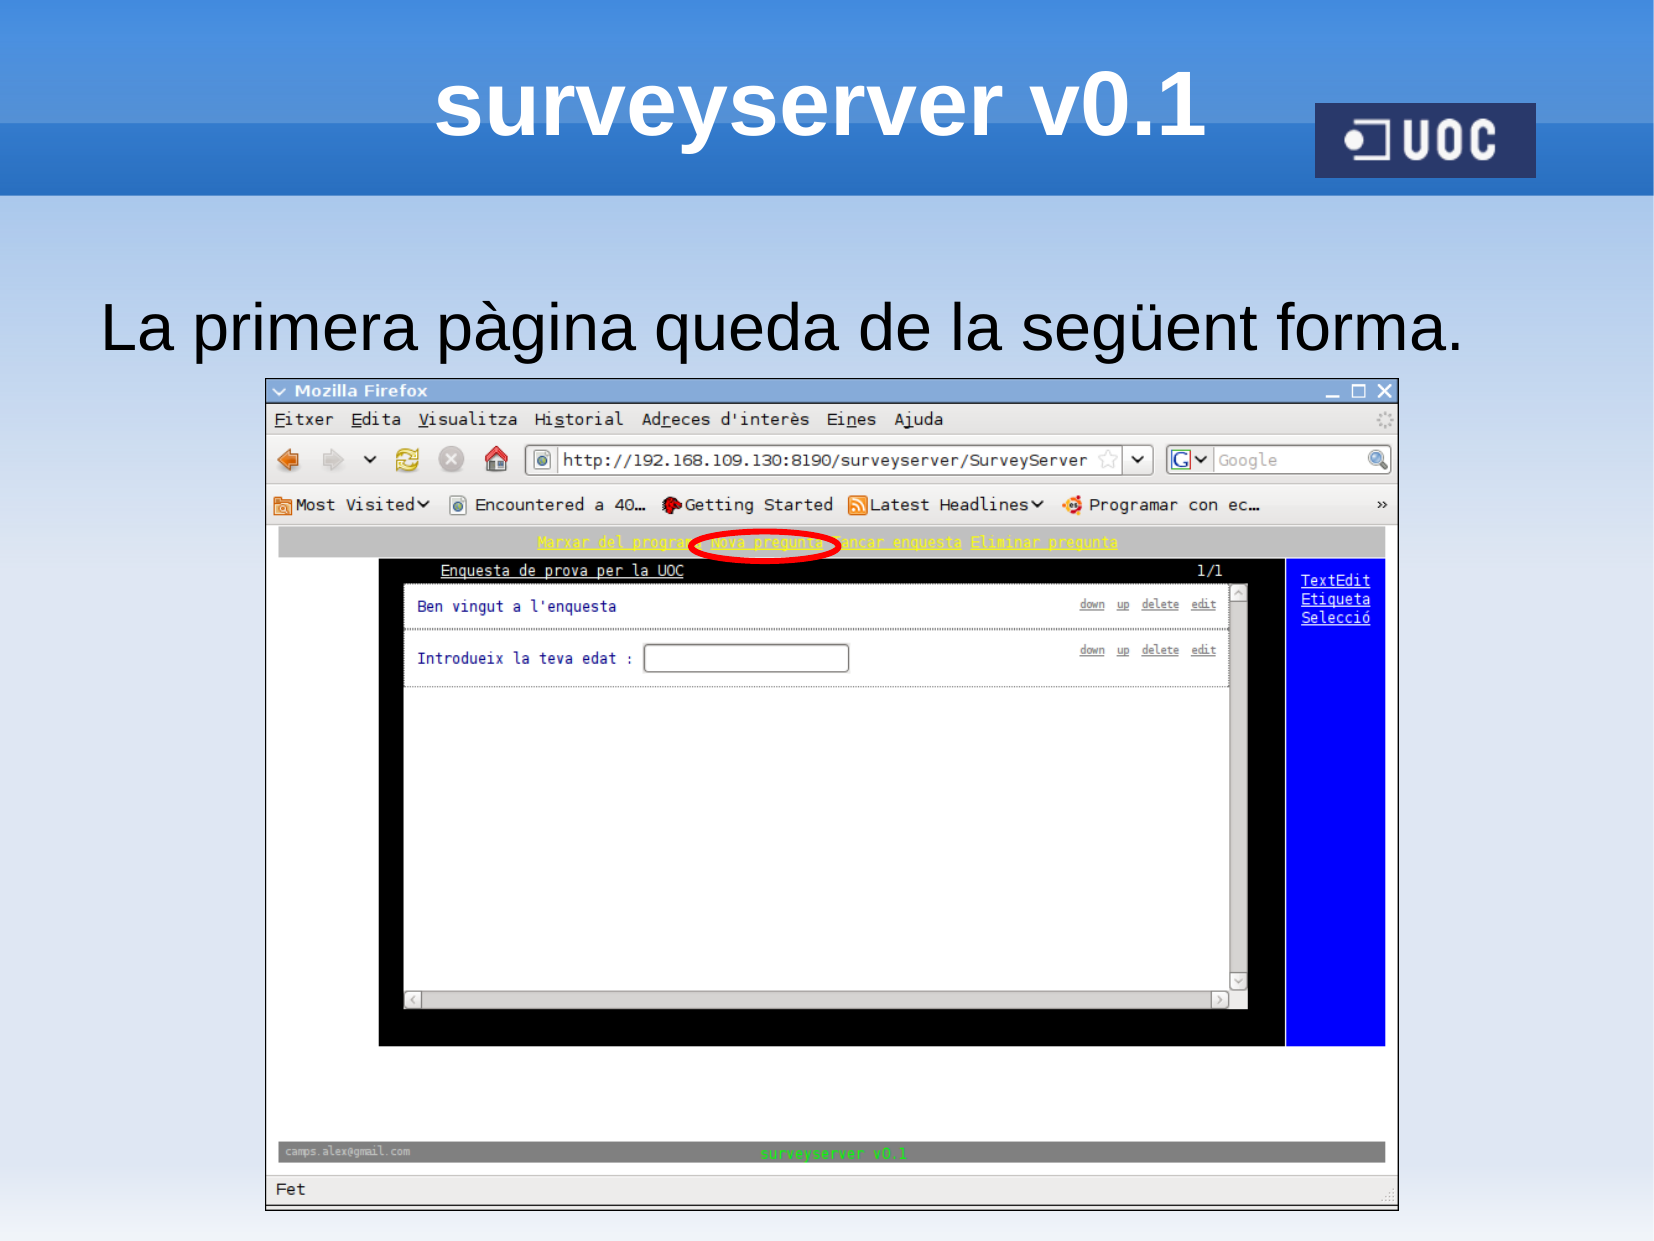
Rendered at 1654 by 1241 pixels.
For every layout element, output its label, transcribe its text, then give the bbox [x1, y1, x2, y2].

title surveyserver v0.1 [76, 7, 1565, 200]
picture [0, 0, 1654, 1241]
list La primera pàgina queda de la següent forma. [82, 290, 1571, 1094]
